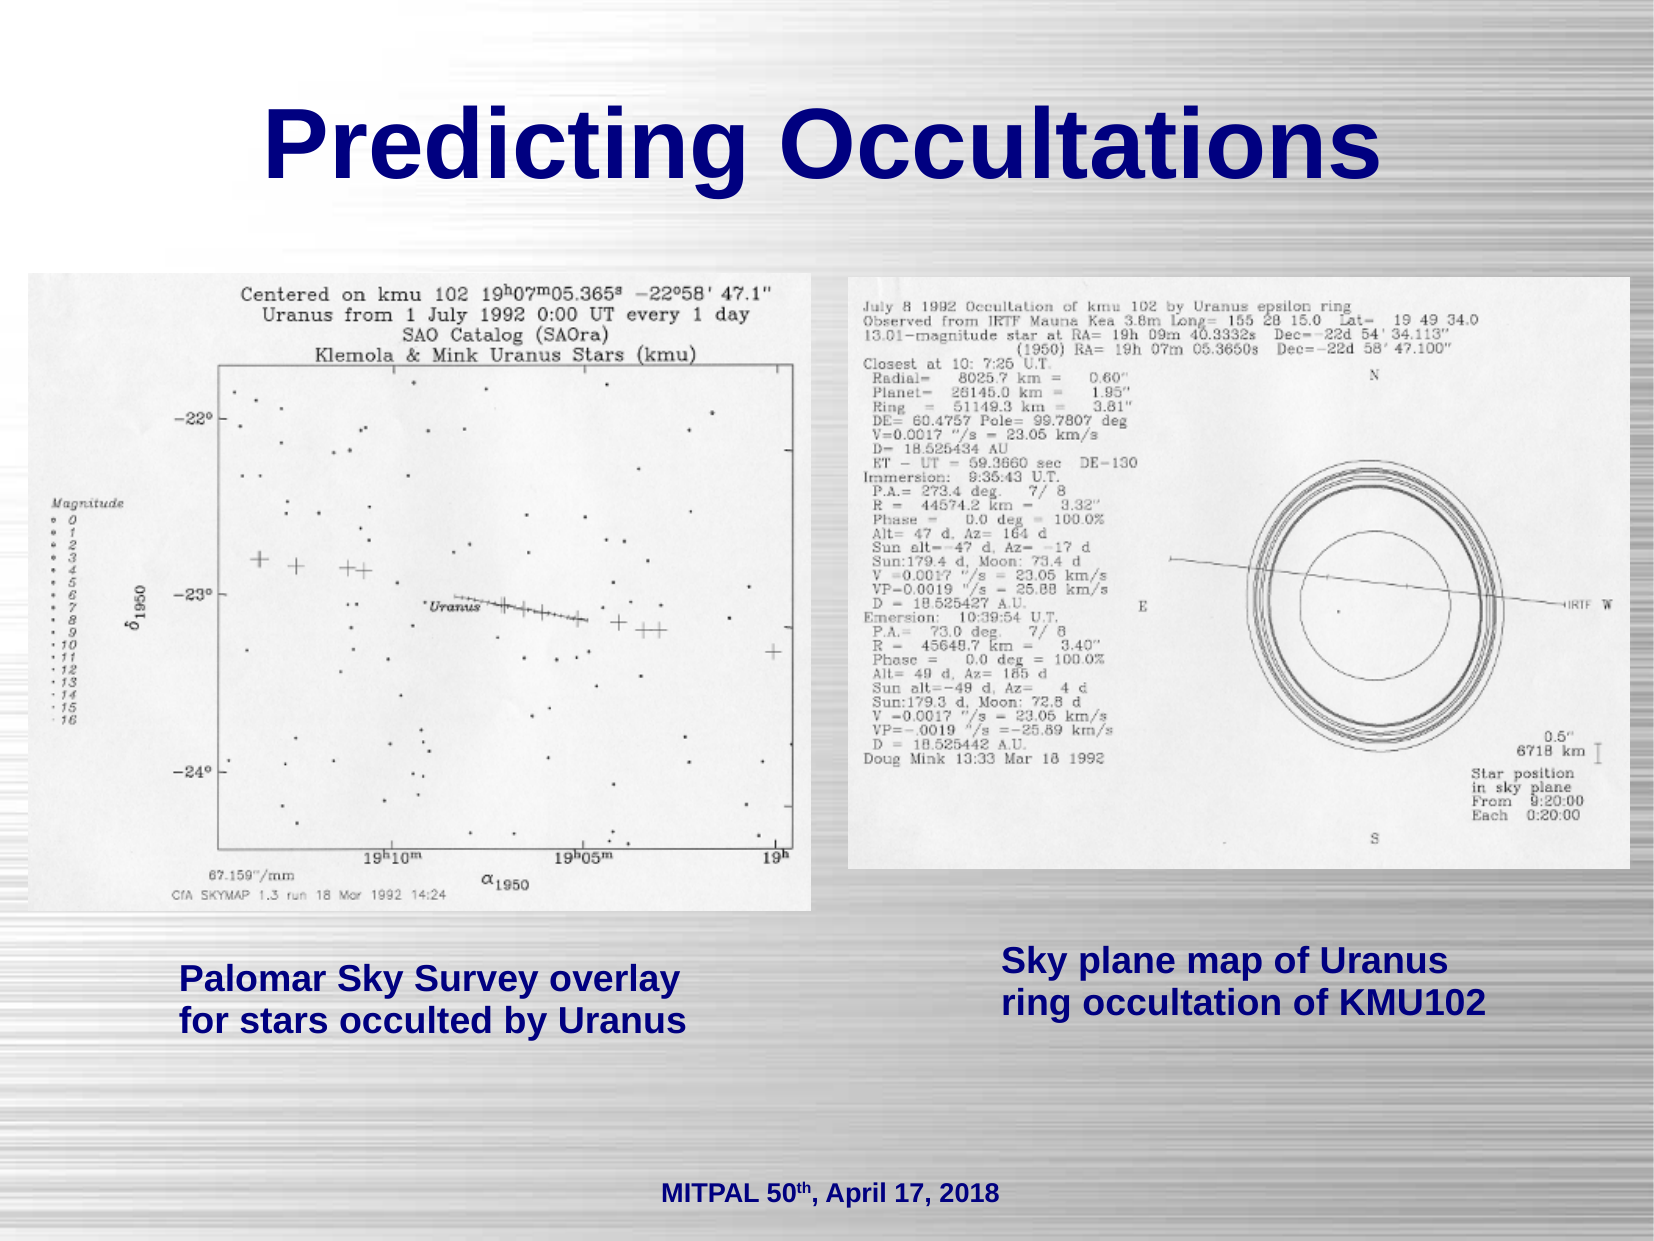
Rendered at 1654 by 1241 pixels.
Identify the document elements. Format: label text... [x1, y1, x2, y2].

text_box Palomar Sky Survey overlay for stars occulted by Uranus [164, 950, 702, 1052]
picture [0, 0, 1654, 1241]
text_box MITPAL 50th, April 17, 2018 [646, 1170, 1015, 1218]
text_box Sky plane map of Uranus ring occultation of KMU102 [986, 931, 1502, 1034]
text_box Predicting Occultations [25, 80, 1621, 207]
